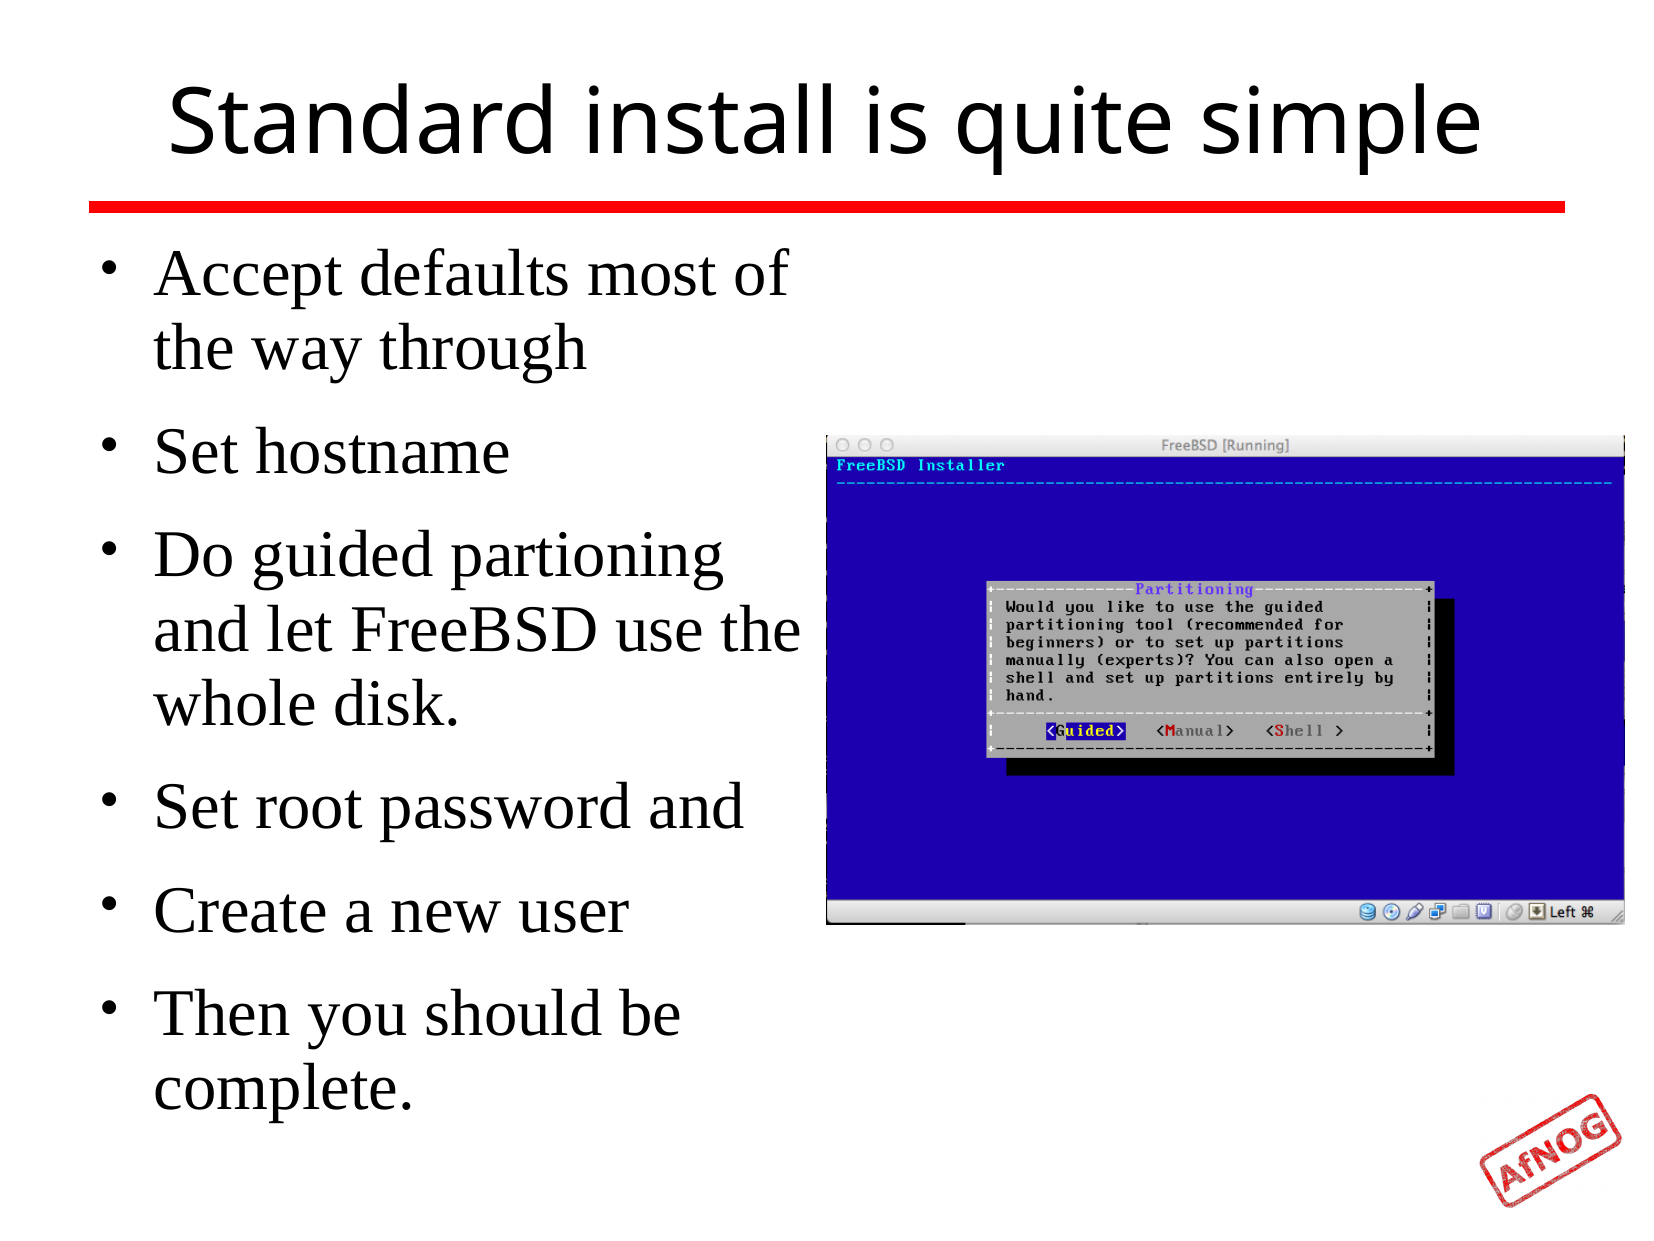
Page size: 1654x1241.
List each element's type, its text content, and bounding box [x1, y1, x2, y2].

picture [826, 435, 1625, 925]
list Accept defaults most of the way through Set hostname Do guided partioning and let FreeBSD use the whole disk. Set root password and Create a new user Then you should be complete. [82, 236, 809, 1125]
picture [1476, 1090, 1625, 1211]
title Standard install is quite simple [88, 29, 1565, 207]
